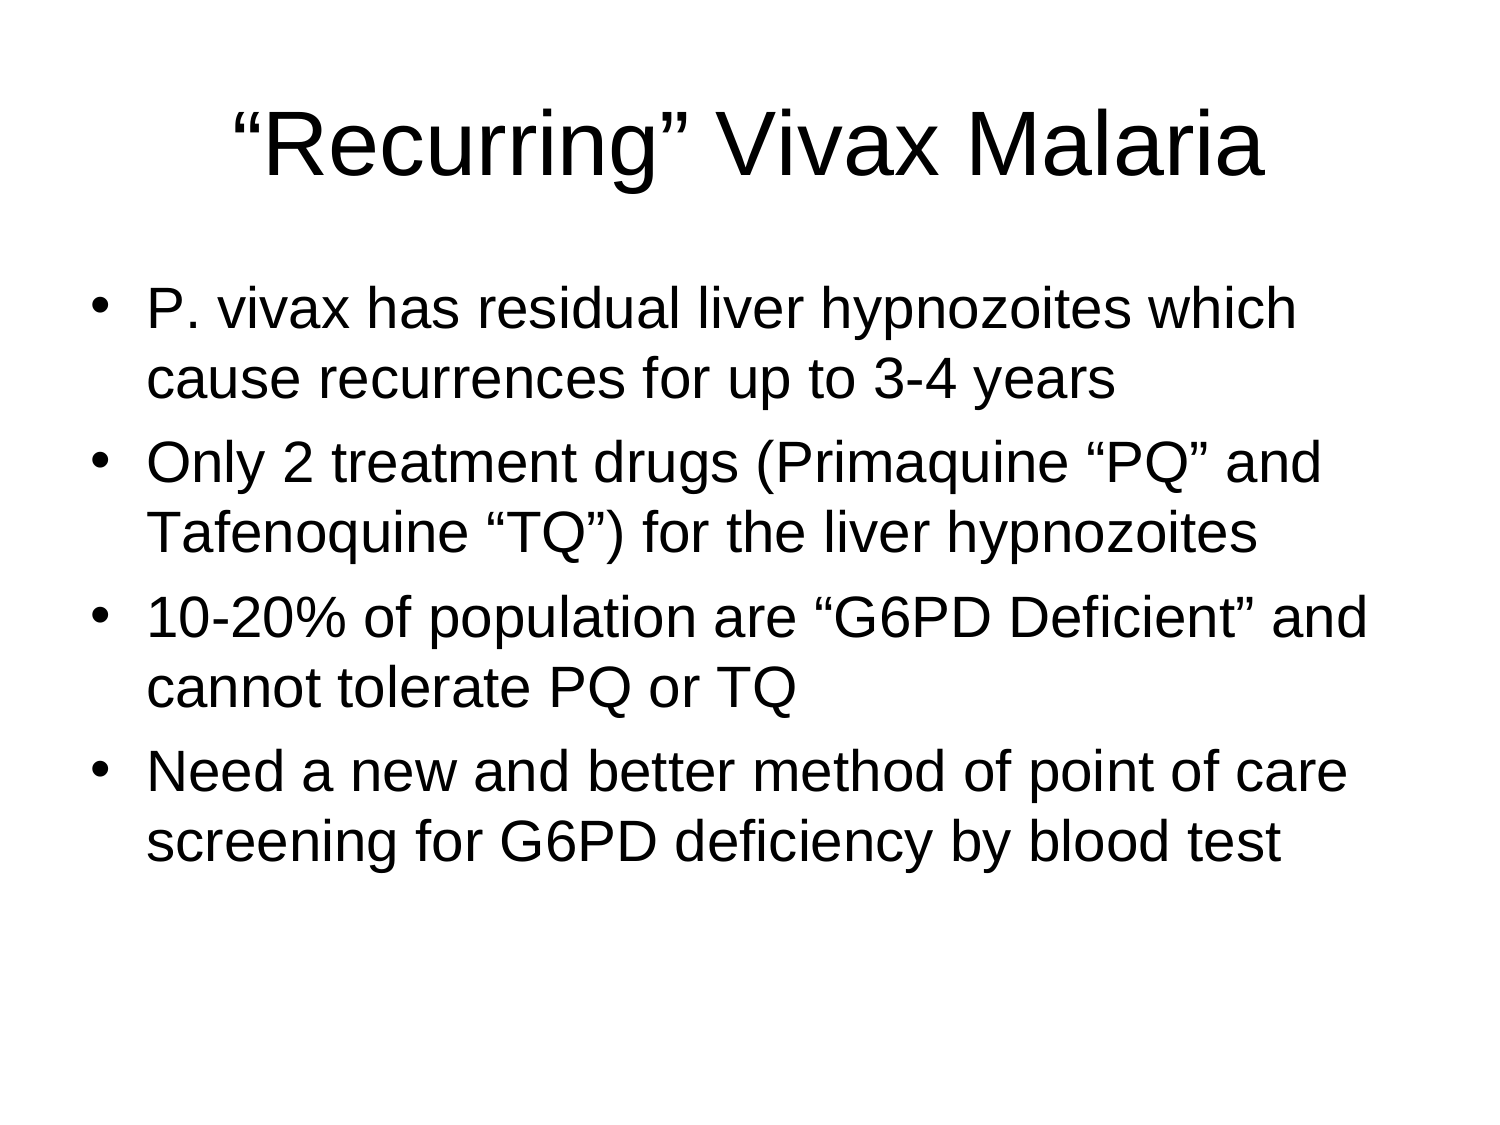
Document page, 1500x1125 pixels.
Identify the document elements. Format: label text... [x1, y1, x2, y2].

list P. vivax has residual liver hypnozoites which cause recurrences for up to 3-4 years Only 2 treatment drugs (Primaquine “PQ” and Tafenoquine “TQ”) for the liver hypnozoites 10-20% of population are “G6PD Deficient” and cannot tolerate PQ or TQ Need a new and better method of point of care screening for G6PD deficiency by blood test [75, 262, 1426, 1005]
title “Recurring” Vivax Malaria [75, 45, 1426, 233]
